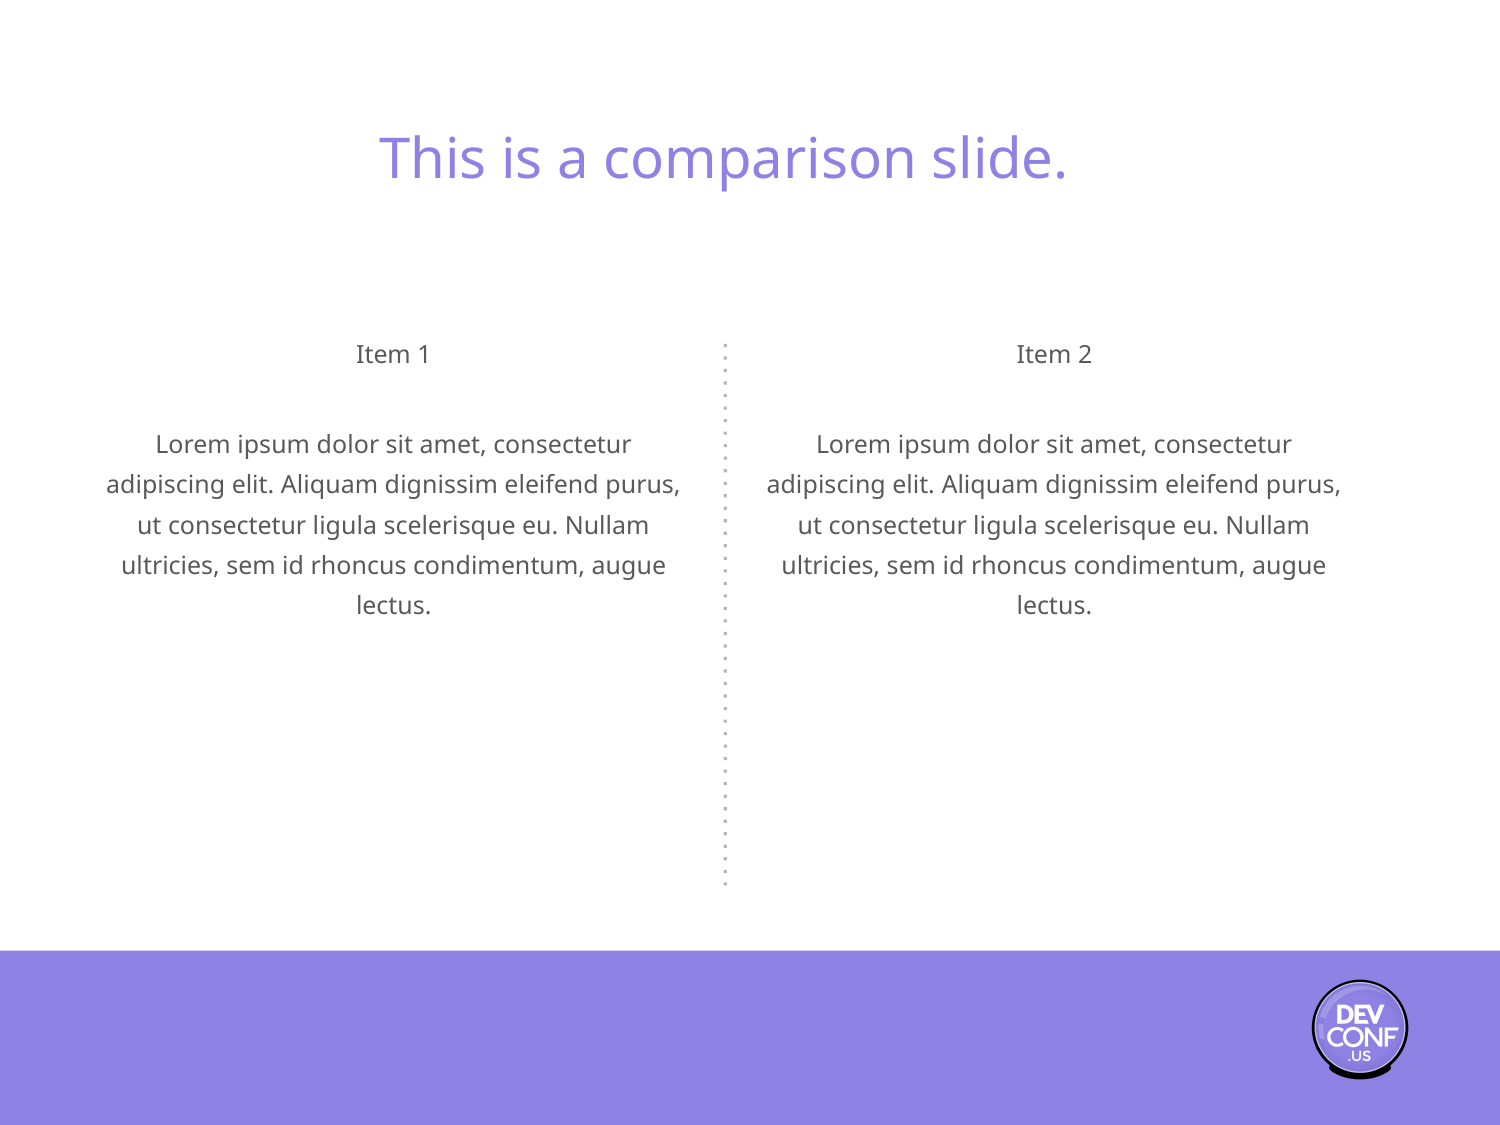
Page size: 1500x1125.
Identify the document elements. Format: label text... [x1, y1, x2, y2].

title This is a comparison slide. [105, 93, 1343, 219]
subtitle Item 1 [105, 330, 683, 383]
list Lorem ipsum dolor sit amet, consectetur adipiscing elit. Aliquam dignissim eleifend purus, ut consectetur ligula scelerisque eu. Nullam ultricies, sem id rhoncus condimentum, augue lectus. [766, 417, 1343, 937]
list Lorem ipsum dolor sit amet, consectetur adipiscing elit. Aliquam dignissim eleifend purus, ut consectetur ligula scelerisque eu. Nullam ultricies, sem id rhoncus condimentum, augue lectus. [105, 417, 683, 937]
subtitle Item 2 [766, 330, 1343, 383]
picture [1305, 974, 1415, 1084]
